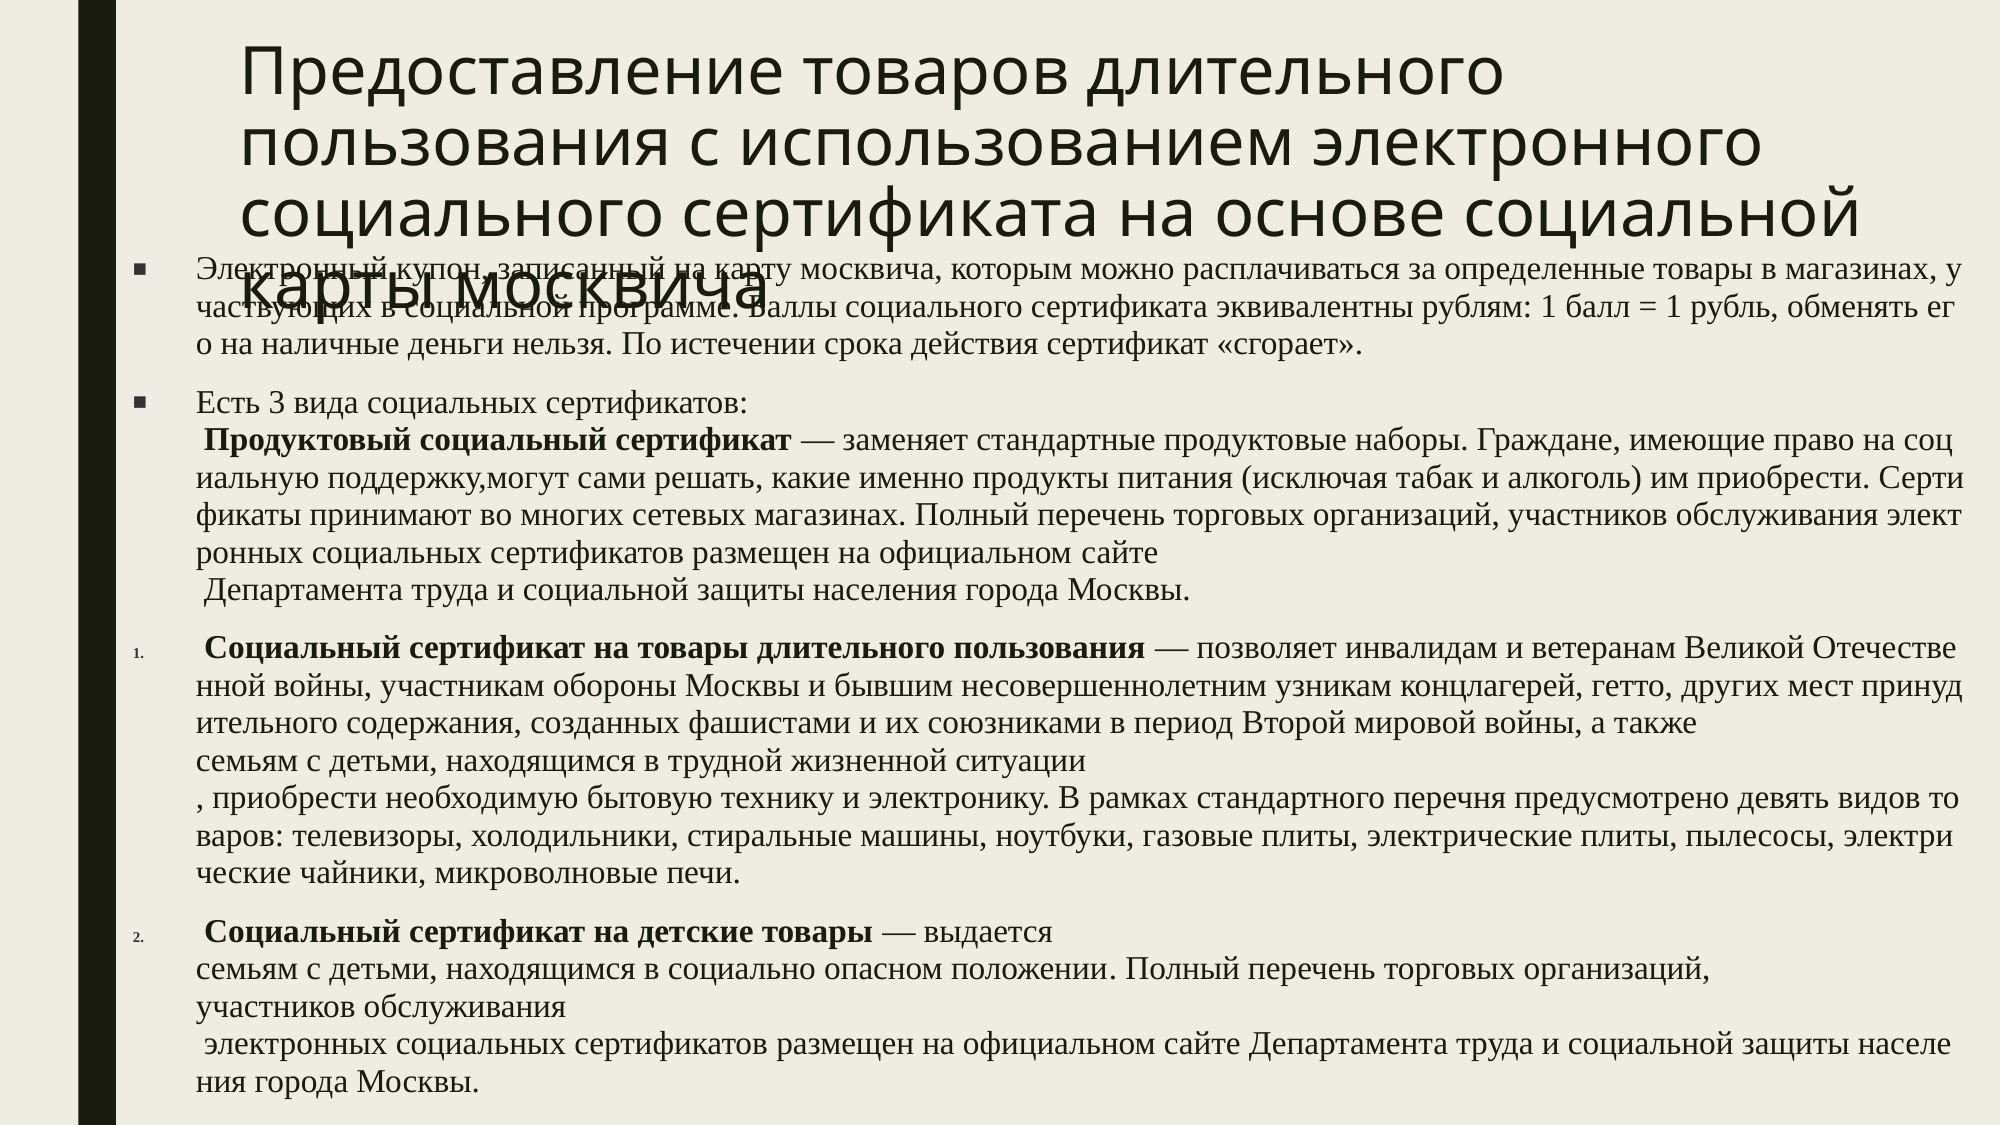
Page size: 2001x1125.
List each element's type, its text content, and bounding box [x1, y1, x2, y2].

list Электронный купон, записанный на карту москвича, которым можно расплачиваться за определенные товары в магазинах, участвующих в социальной программе. Баллы социального сертификата эквивалентны рублям: 1 балл = 1 рубль, обменять его на наличные деньги нельзя. По истечении срока действия сертификат «сгорает». Есть 3 вида социальных сертификатов: Продуктовый социальный сертификат — заменяет стандартные продуктовые наборы. Граждане, имеющие право на социальную поддержку,могут сами решать, какие именно продукты питания (исключая табак и алкоголь) им приобрести. Сертификаты принимают во многих сетевых магазинах. Полный перечень торговых организаций, участников обслуживания электронных социальных сертификатов размещен на официальном сайте Департамента труда и социальной защиты населения города Москвы. Социальный сертификат на товары длительного пользования — позволяет инвалидам и ветеранам Великой Отечественной войны, участникам обороны Москвы и бывшим несовершеннолетним узникам концлагерей, гетто, других мест принудительного содержания, созданных фашистами и их союзниками в период Второй мировой войны, а также семьям с детьми, находящимся в трудной жизненной ситуации, приобрести необходимую бытовую технику и электронику. В рамках стандартного перечня предусмотрено девять видов товаров: телевизоры, холодильники, стиральные машины, ноутбуки, газовые плиты, электрические плиты, пылесосы, электрические чайники, микроволновые печи. Социальный сертификат на детские товары — выдается семьям с детьми, находящимся в социально опасном положении. Полный перечень торговых организаций, участников обслуживания электронных социальных сертификатов размещен на официальном сайте Департамента труда и социальной защиты населения города Москвы. [118, 242, 1985, 1099]
title Предоставление товаров длительного пользования с использованием электронного социального сертификата на основе социальной карты москвича [225, 30, 1938, 242]
